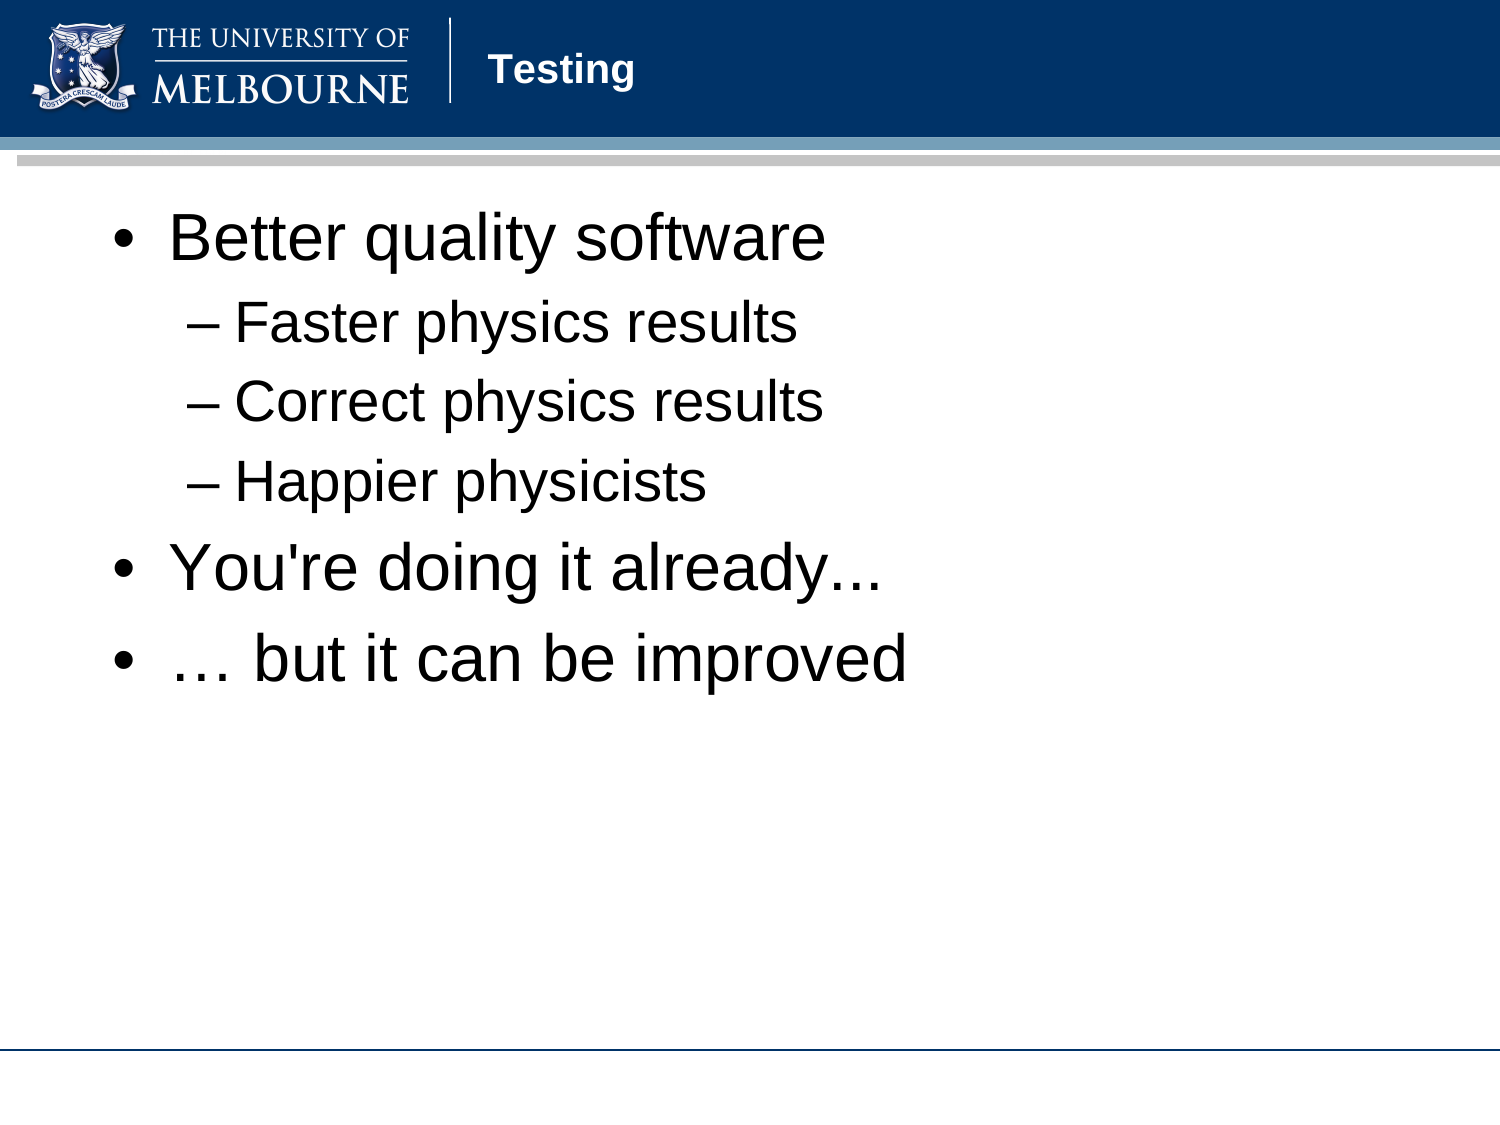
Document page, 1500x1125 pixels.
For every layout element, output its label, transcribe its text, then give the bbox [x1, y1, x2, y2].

list Better quality software Faster physics results Correct physics results Happier physicists You're doing it already... … but it can be improved [112, 200, 1388, 928]
picture [24, 17, 413, 119]
picture [87, 150, 229, 155]
title Testing [487, 19, 1438, 118]
